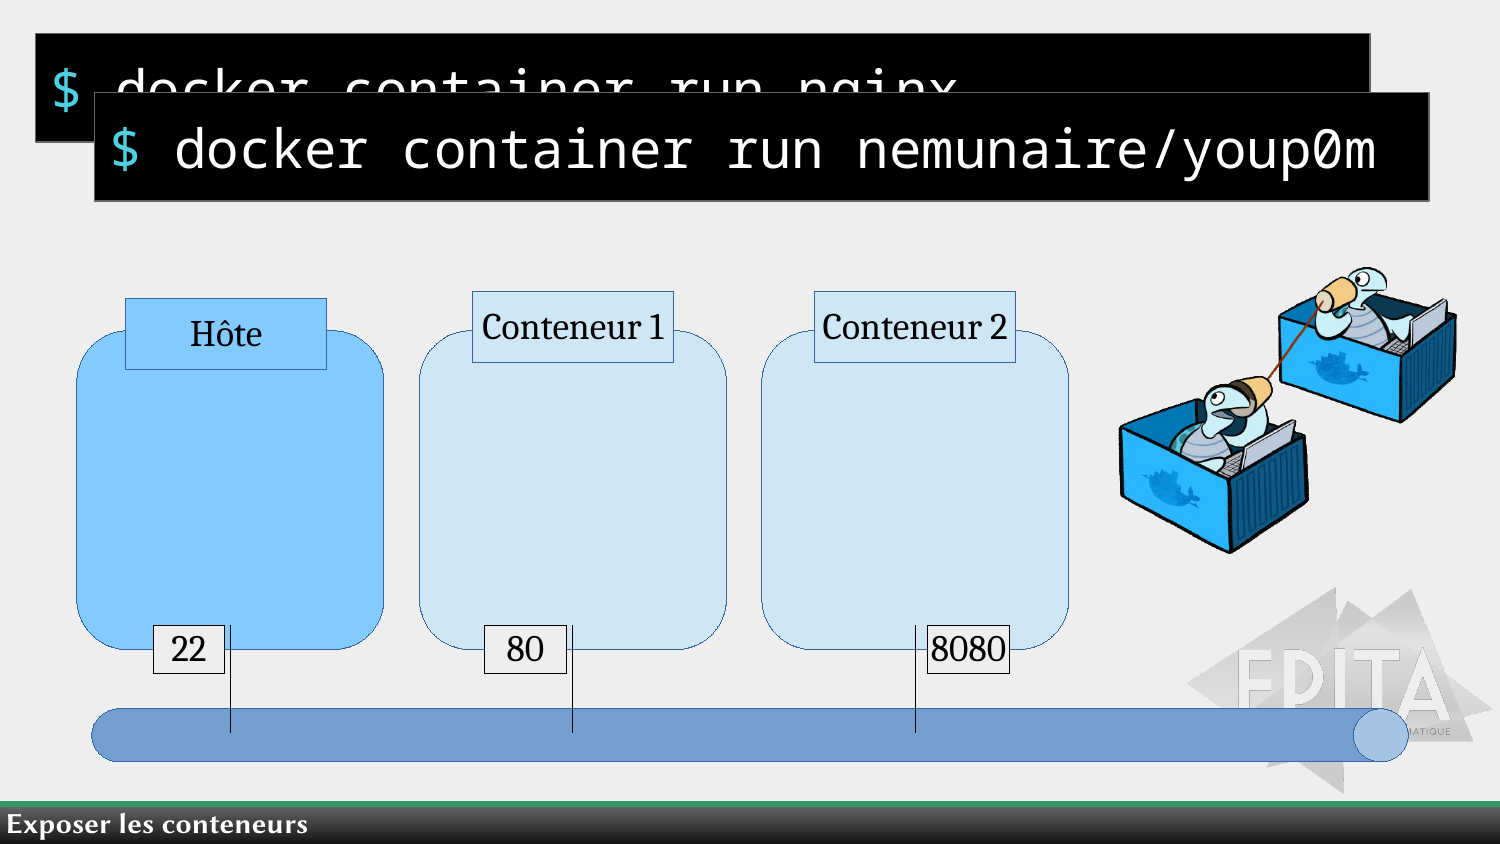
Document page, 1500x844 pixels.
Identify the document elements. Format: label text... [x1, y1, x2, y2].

text_box 8080 [927, 625, 1010, 674]
text_box [419, 330, 727, 650]
text_box [761, 330, 1069, 650]
text_box [91, 708, 1377, 762]
picture [1116, 264, 1459, 556]
text_box Conteneur 2 [814, 291, 1016, 363]
text_box Hôte [125, 298, 327, 370]
title Exposer les conteneurs [5, 801, 1075, 844]
text_box $ docker container run nginx [35, 33, 1371, 142]
text_box 22 [153, 625, 225, 674]
picture [1187, 587, 1492, 794]
text_box 80 [484, 625, 567, 674]
text_box 80 [1353, 708, 1409, 762]
text_box Conteneur 1 [472, 291, 674, 363]
text_box $ docker container run nemunaire/youp0m [94, 92, 1430, 201]
text_box [76, 330, 384, 650]
